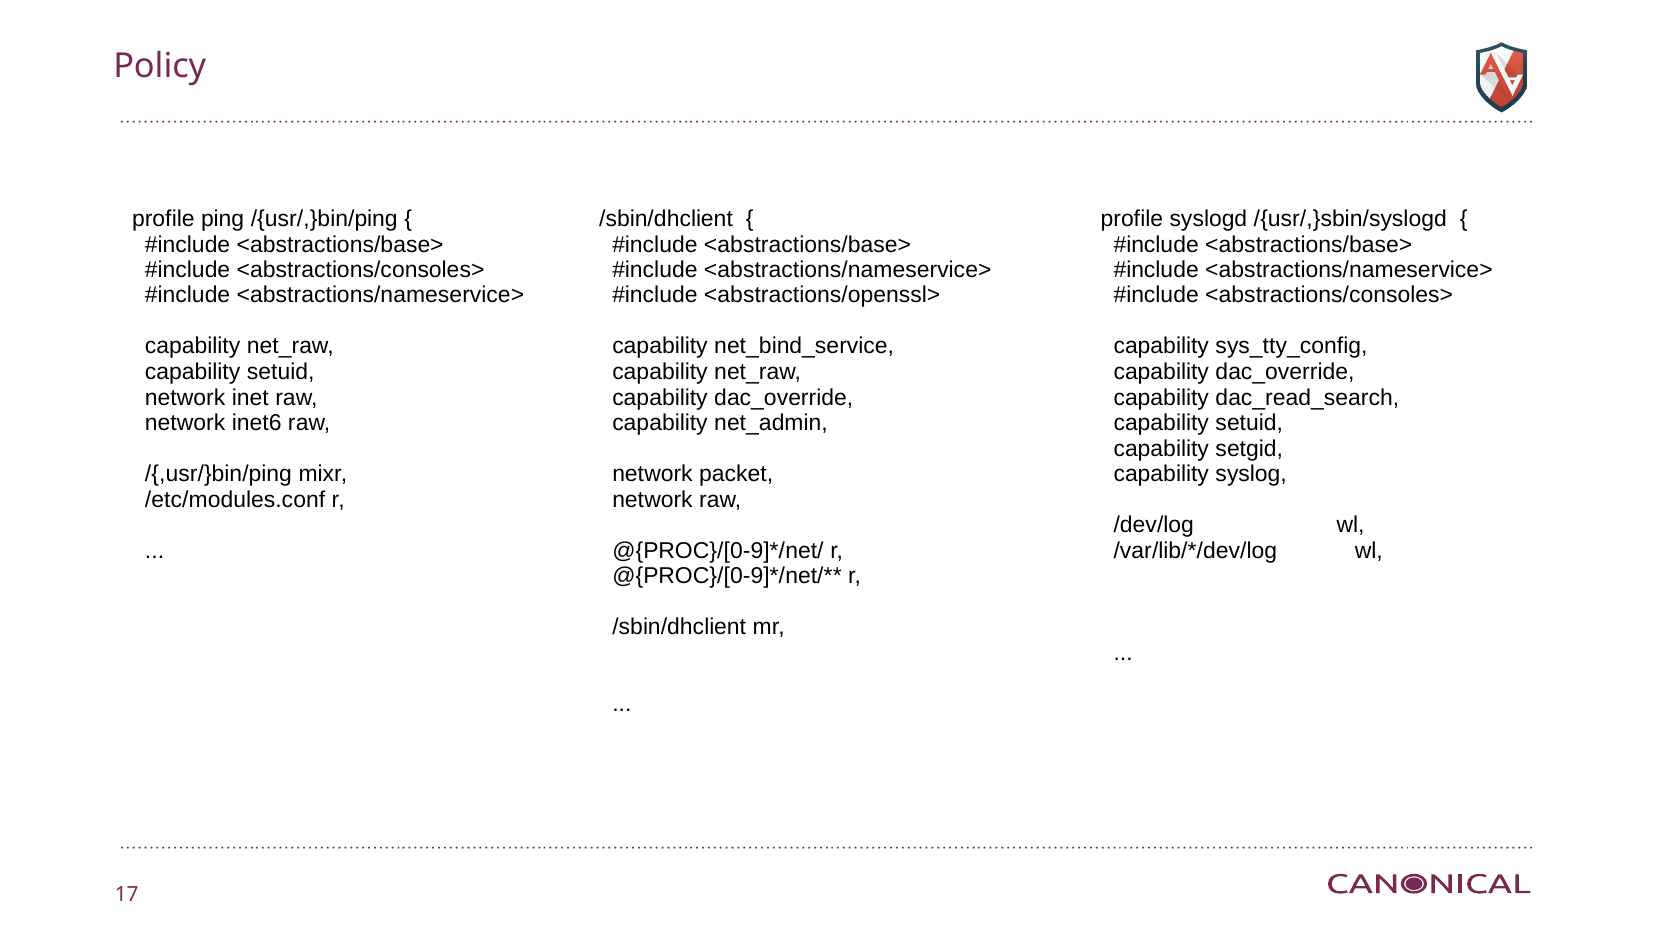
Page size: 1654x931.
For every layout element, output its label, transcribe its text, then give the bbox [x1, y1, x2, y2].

picture [111, 33, 1546, 124]
title Policy [113, 48, 1382, 81]
text_box /sbin/dhclient { #include <abstractions/base> #include <abstractions/nameservice> #include <abstractions/openssl> capability net_bind_service, capability net_raw, capability dac_override, capability net_admin, network packet, network raw, @{PROC}/[0-9]*/net/ r, @{PROC}/[0-9]*/net/** r, /sbin/dhclient mr, ... [584, 172, 1007, 775]
text_box profile syslogd /{usr/,}sbin/syslogd { #include <abstractions/base> #include <abstractions/nameservice> #include <abstractions/consoles> capability sys_tty_config, capability dac_override, capability dac_read_search, capability setuid, capability setgid, capability syslog, /dev/log wl, /var/lib/*/dev/log wl, ... [1085, 172, 1509, 775]
text_box profile ping /{usr/,}bin/ping { #include <abstractions/base> #include <abstractions/consoles> #include <abstractions/nameservice> capability net_raw, capability setuid, network inet raw, network inet6 raw, /{,usr/}bin/ping mixr, /etc/modules.conf r, ... [117, 172, 540, 775]
picture [111, 845, 1533, 851]
